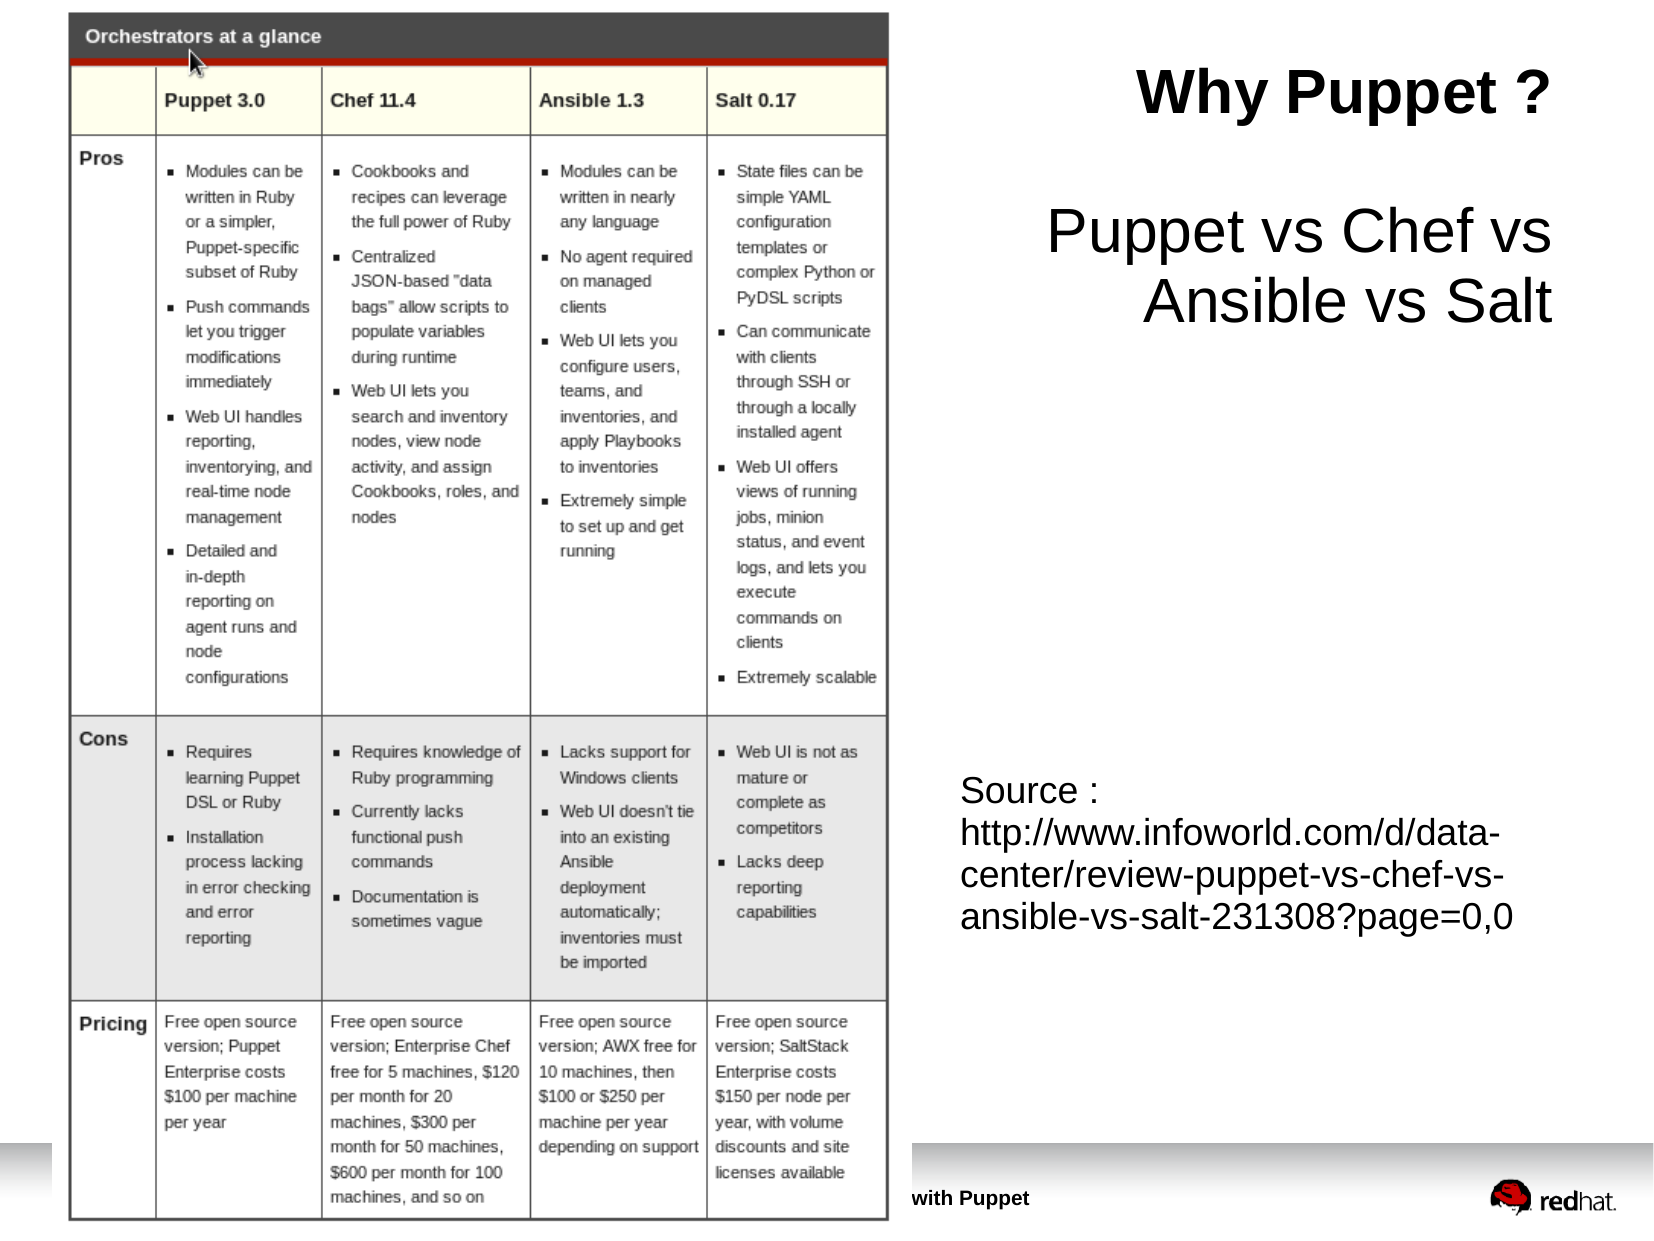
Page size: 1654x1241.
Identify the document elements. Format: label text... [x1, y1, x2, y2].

list Source : http://www.infoworld.com/d/data-center/review-puppet-vs-chef-vs-ansible-vs-salt-231308?page=0,0 [912, 769, 1576, 1126]
title Why Puppet ? Puppet vs Chef vs Ansible vs Salt [912, 56, 1571, 336]
picture [0, 0, 1654, 1241]
